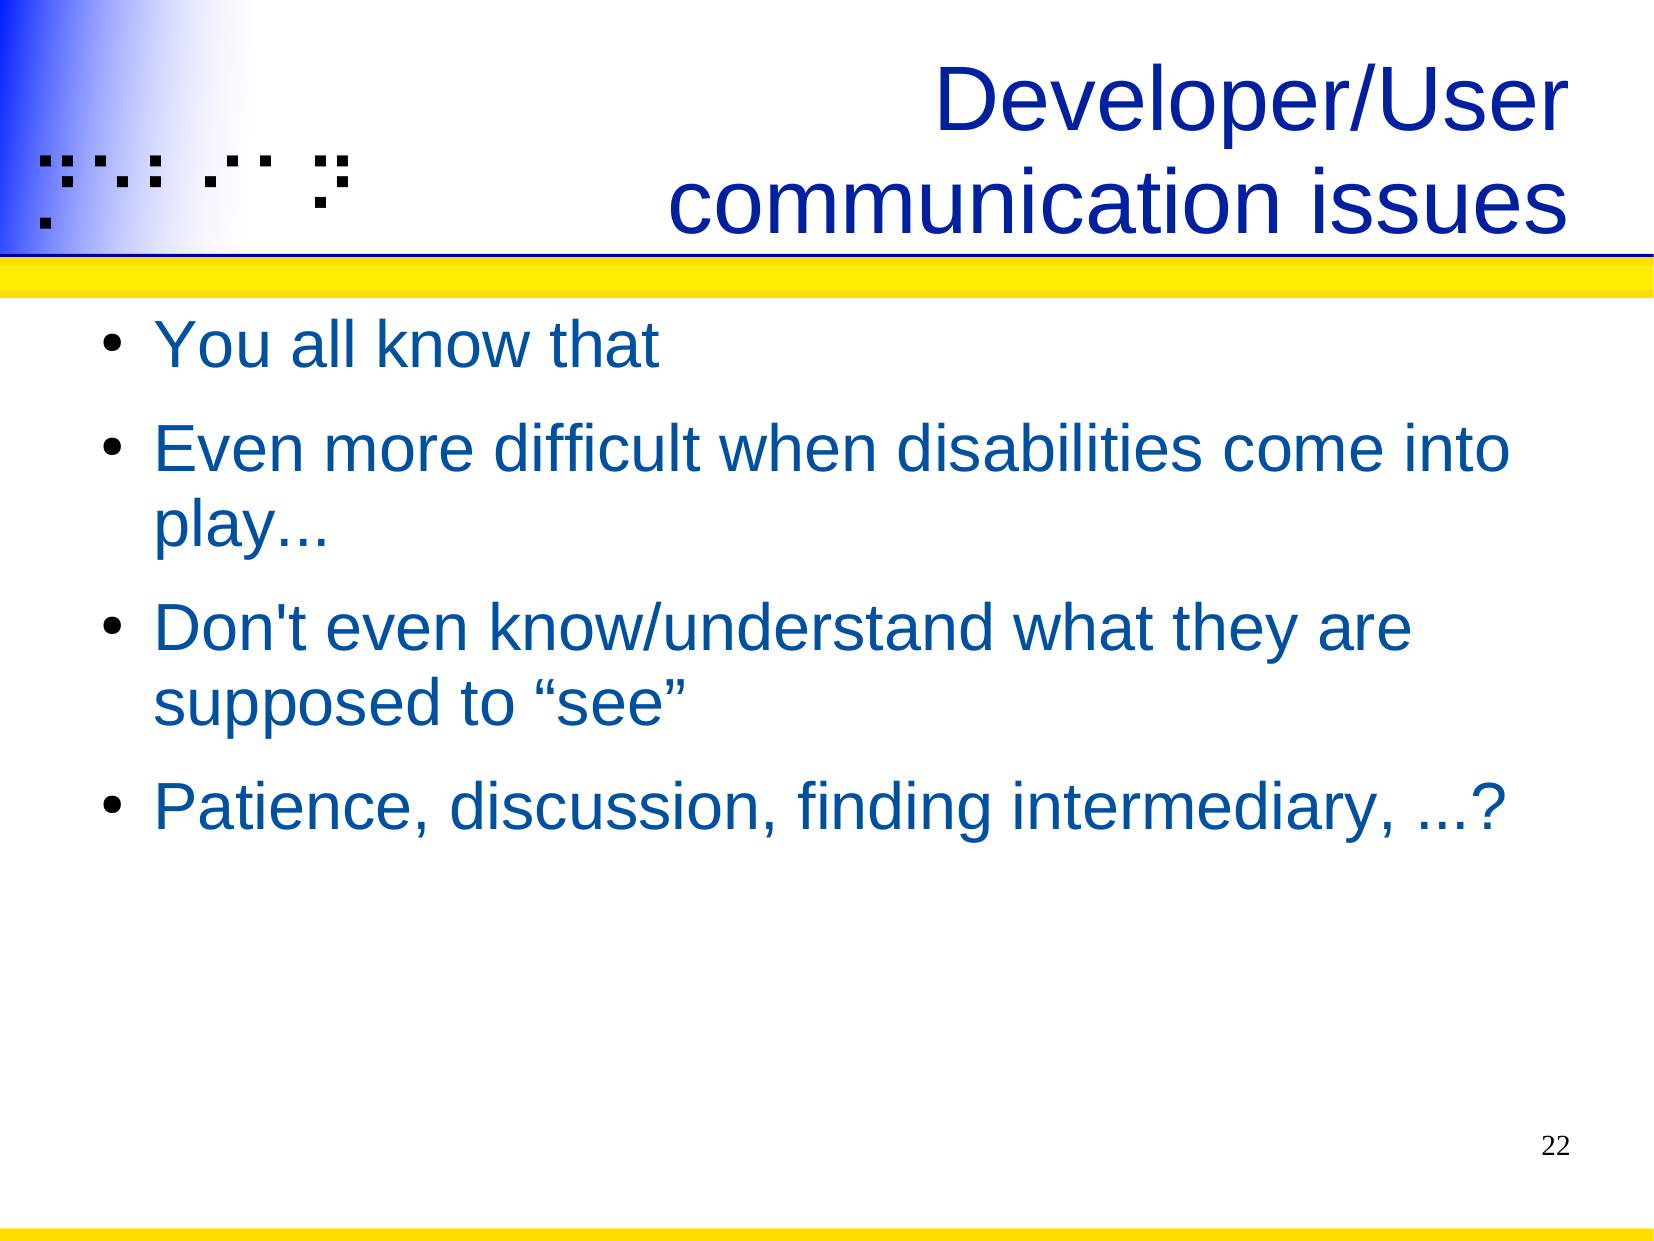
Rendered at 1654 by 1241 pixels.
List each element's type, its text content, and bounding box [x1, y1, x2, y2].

title Developer/User communication issues [372, 47, 1571, 253]
list You all know that Even more difficult when disabilities come into play... Don't even know/understand what they are supposed to “see” Patience, discussion, finding intermediary, ...? [82, 307, 1571, 1126]
